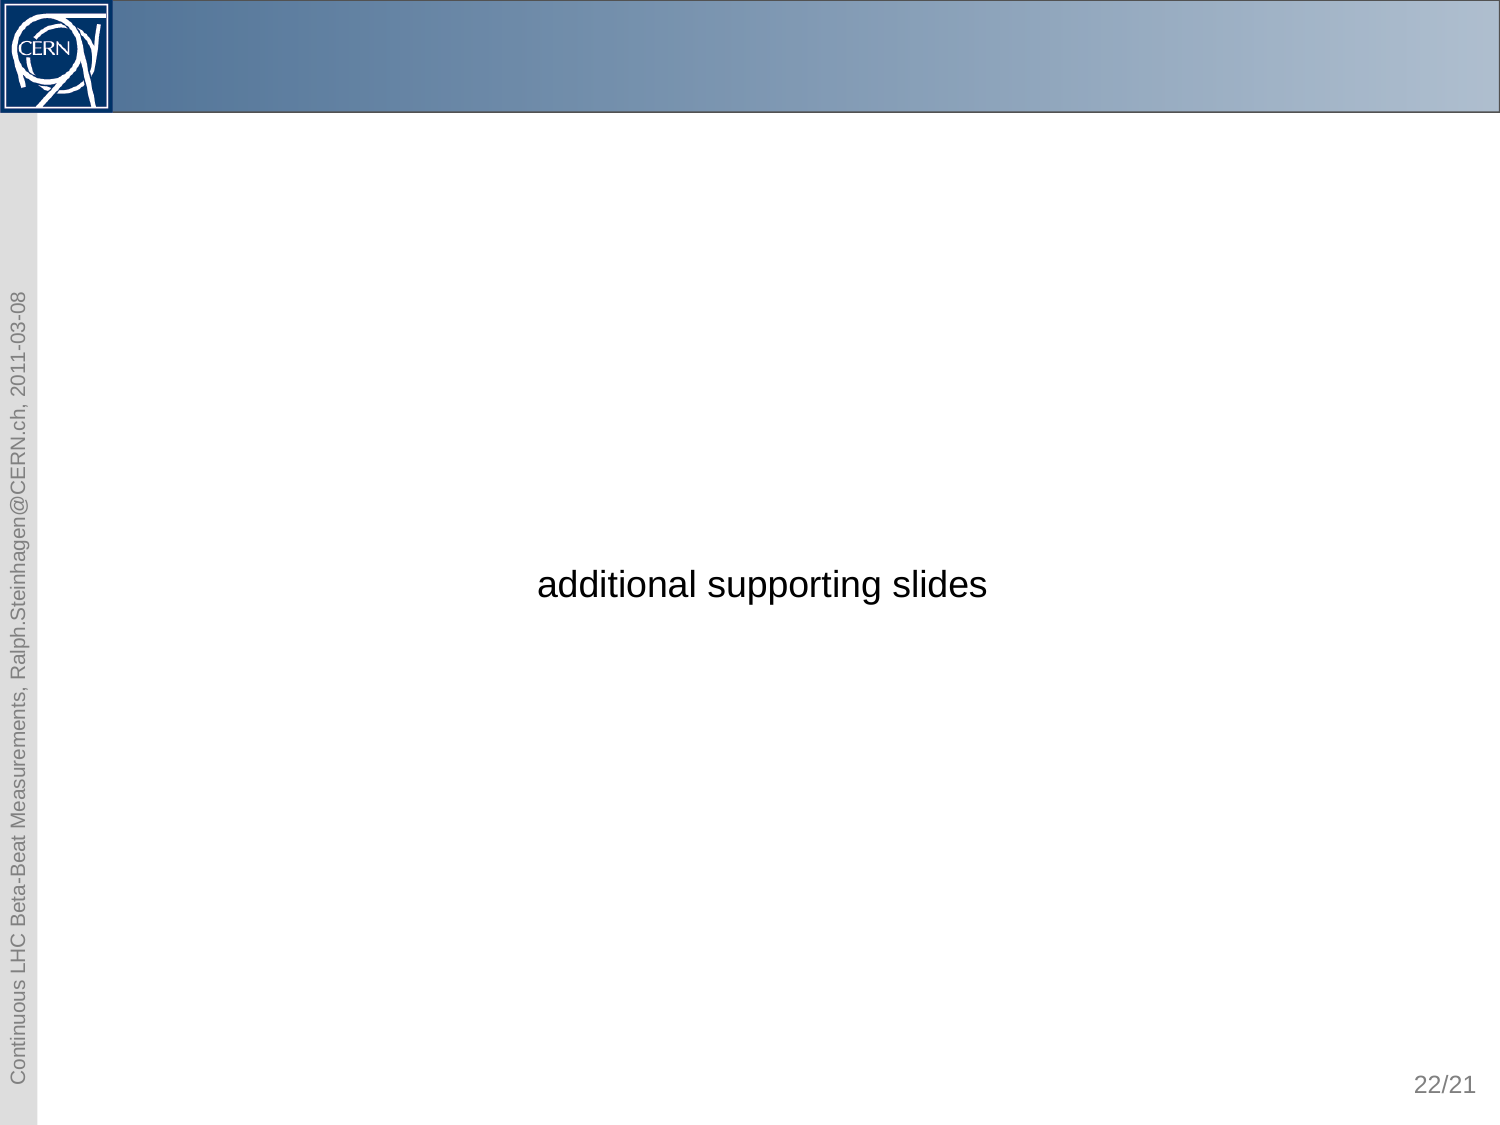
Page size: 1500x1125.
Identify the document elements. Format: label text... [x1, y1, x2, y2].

subtitle additional supporting slides [87, 137, 1438, 1030]
picture [0, 0, 113, 113]
